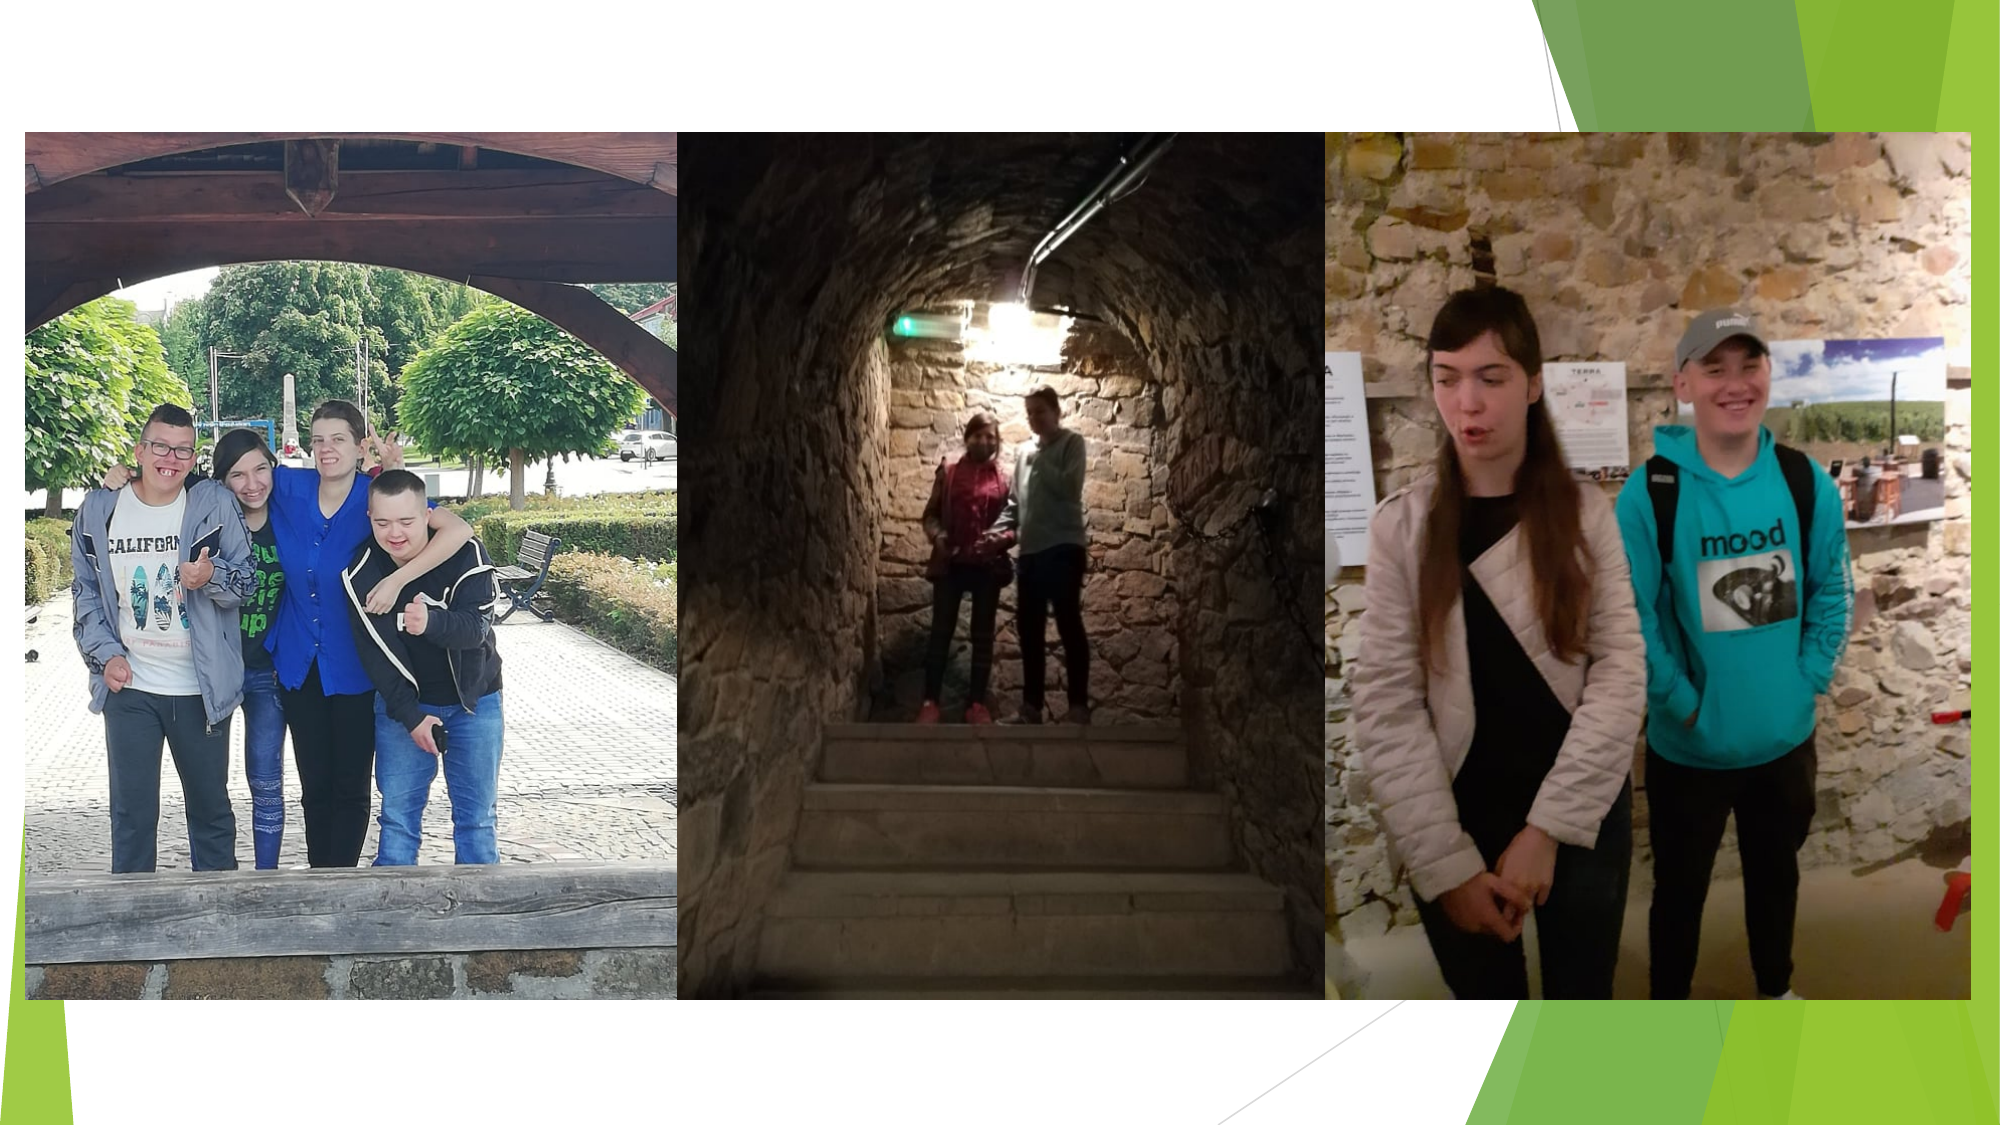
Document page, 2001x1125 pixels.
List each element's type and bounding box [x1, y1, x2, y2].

picture [25, 132, 1971, 1000]
